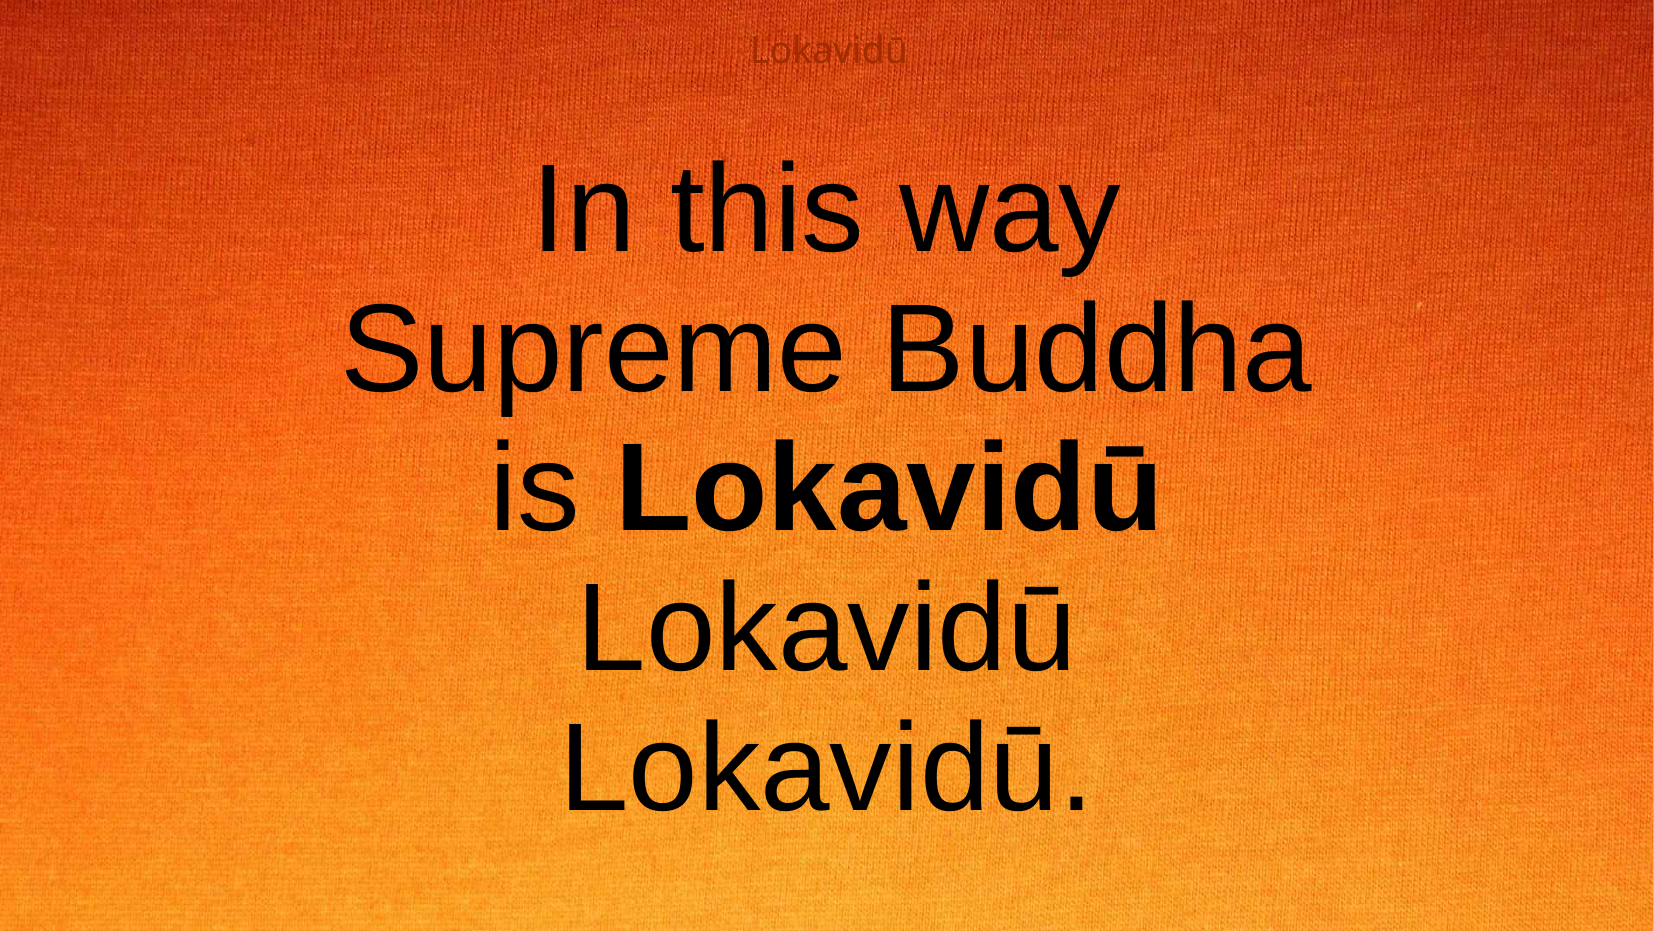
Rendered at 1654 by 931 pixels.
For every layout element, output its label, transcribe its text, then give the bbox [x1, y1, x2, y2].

picture [0, 0, 1654, 931]
subtitle In this way Supreme Buddha is Lokavidū Lokavidū Lokavidū. [82, 137, 1571, 837]
text_box Lokavidū [1, 16, 1654, 77]
